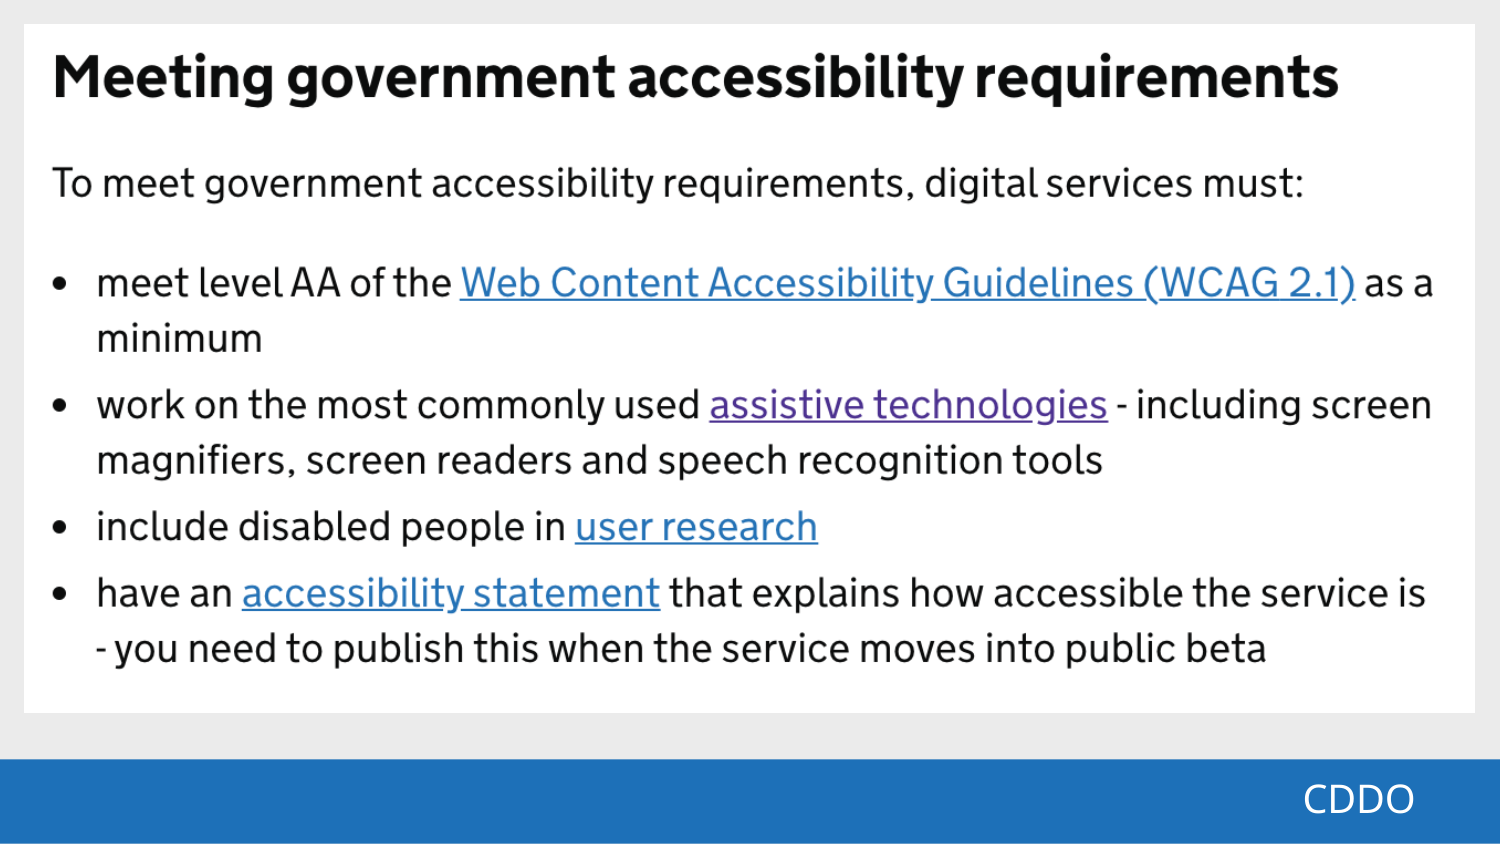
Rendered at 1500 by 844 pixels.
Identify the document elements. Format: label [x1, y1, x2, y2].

picture [24, 24, 1475, 713]
